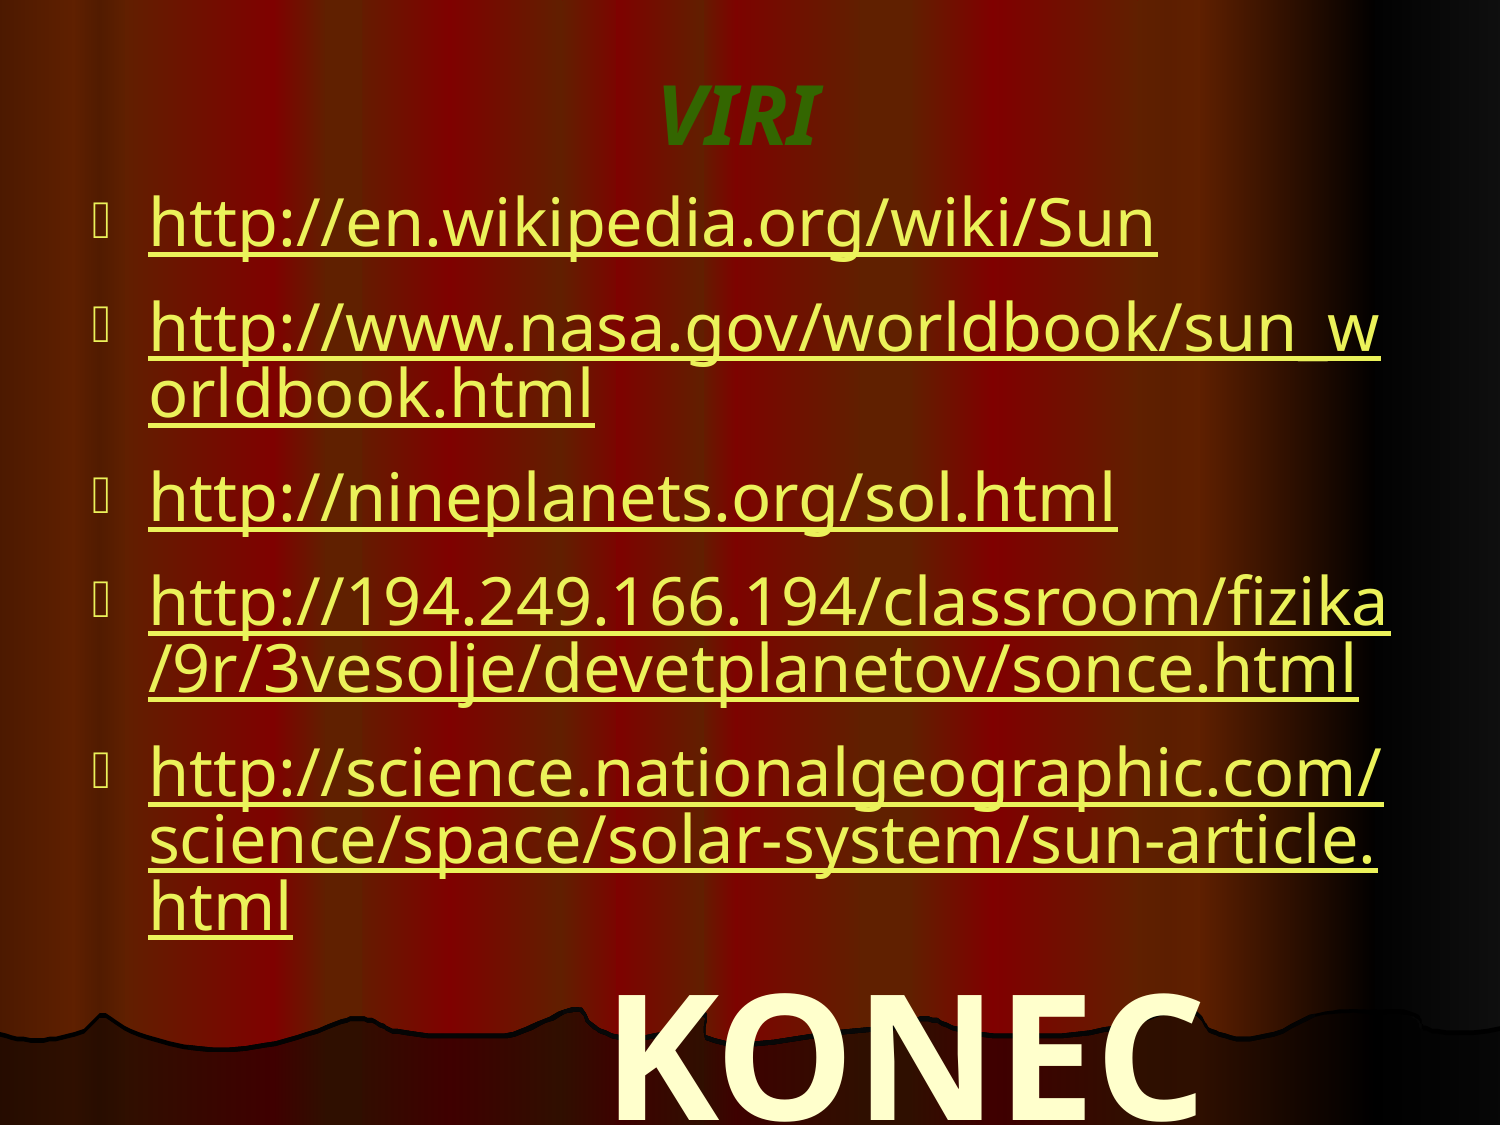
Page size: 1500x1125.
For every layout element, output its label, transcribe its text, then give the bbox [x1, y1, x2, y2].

title KONEC [230, 938, 1500, 1125]
text_box VIRI [360, 54, 1117, 170]
list http://en.wikipedia.org/wiki/Sun http://www.nasa.gov/worldbook/sun_worldbook.html http://nineplanets.org/sol.html http://194.249.166.194/classroom/fizika/9r/3vesolje/devetplanetov/sonce.html http://science.nationalgeographic.com/science/space/solar-system/sun-article.html [76, 172, 1427, 917]
